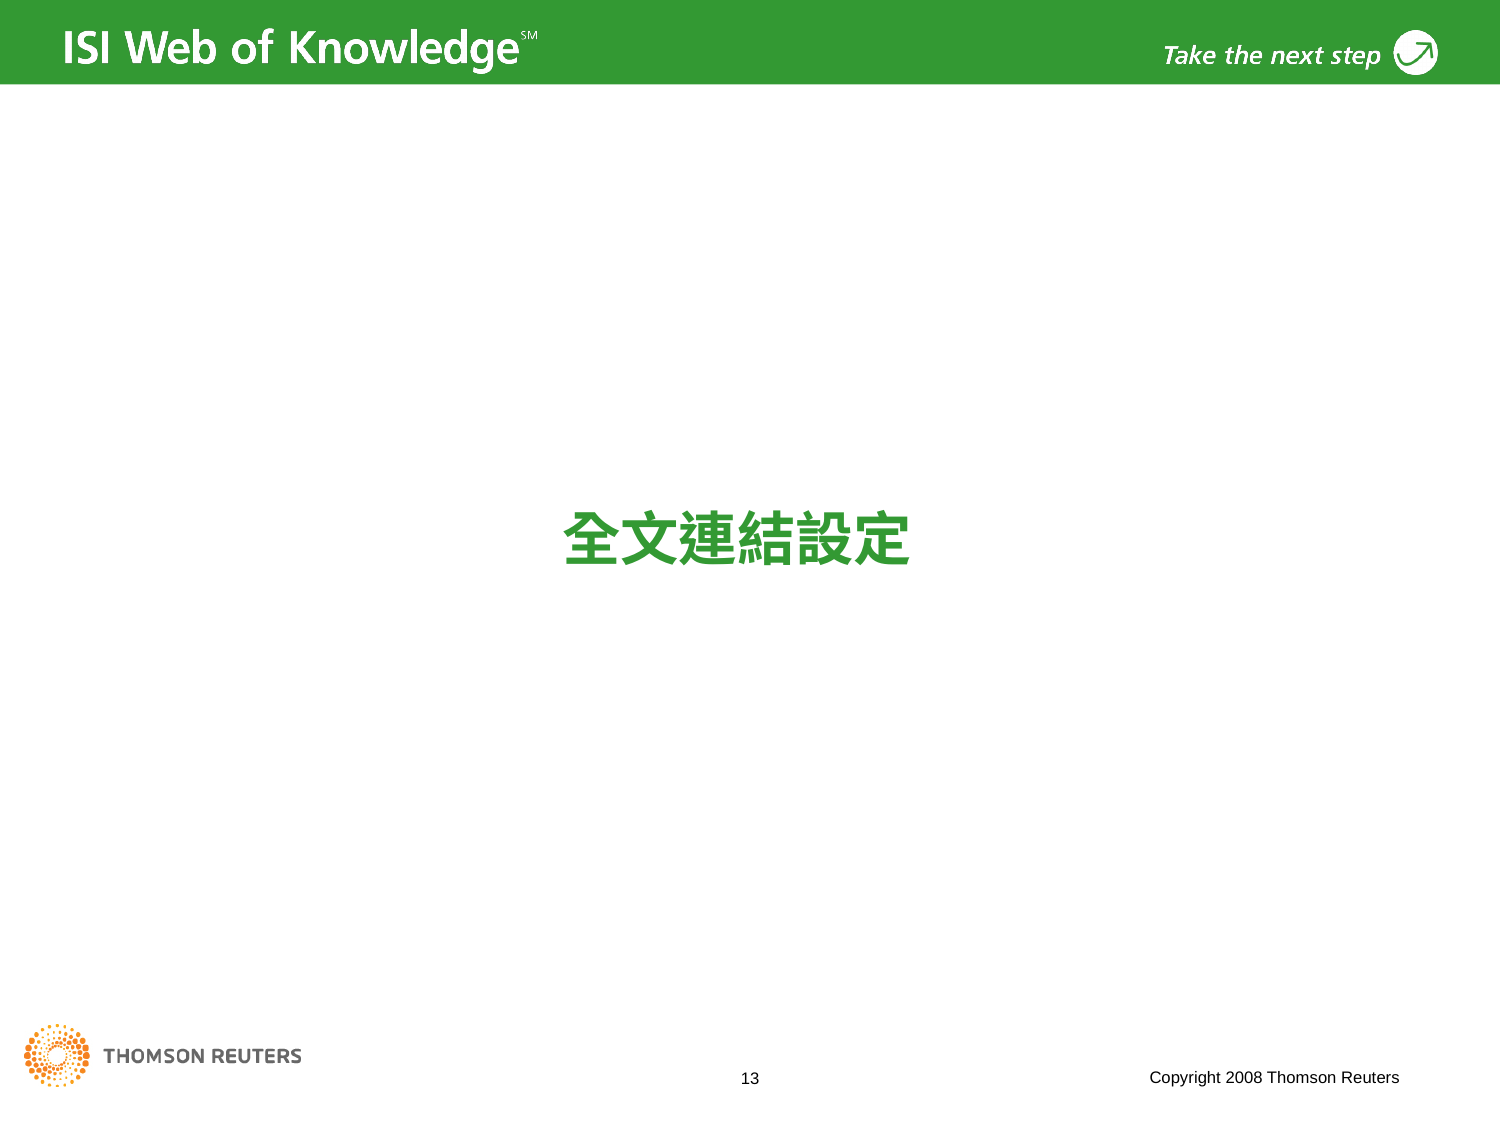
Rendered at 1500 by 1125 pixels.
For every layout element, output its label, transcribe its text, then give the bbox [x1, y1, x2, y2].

text_box 全文連結設定 [563, 425, 938, 639]
text_box 全文連結設定 [577, 519, 605, 532]
